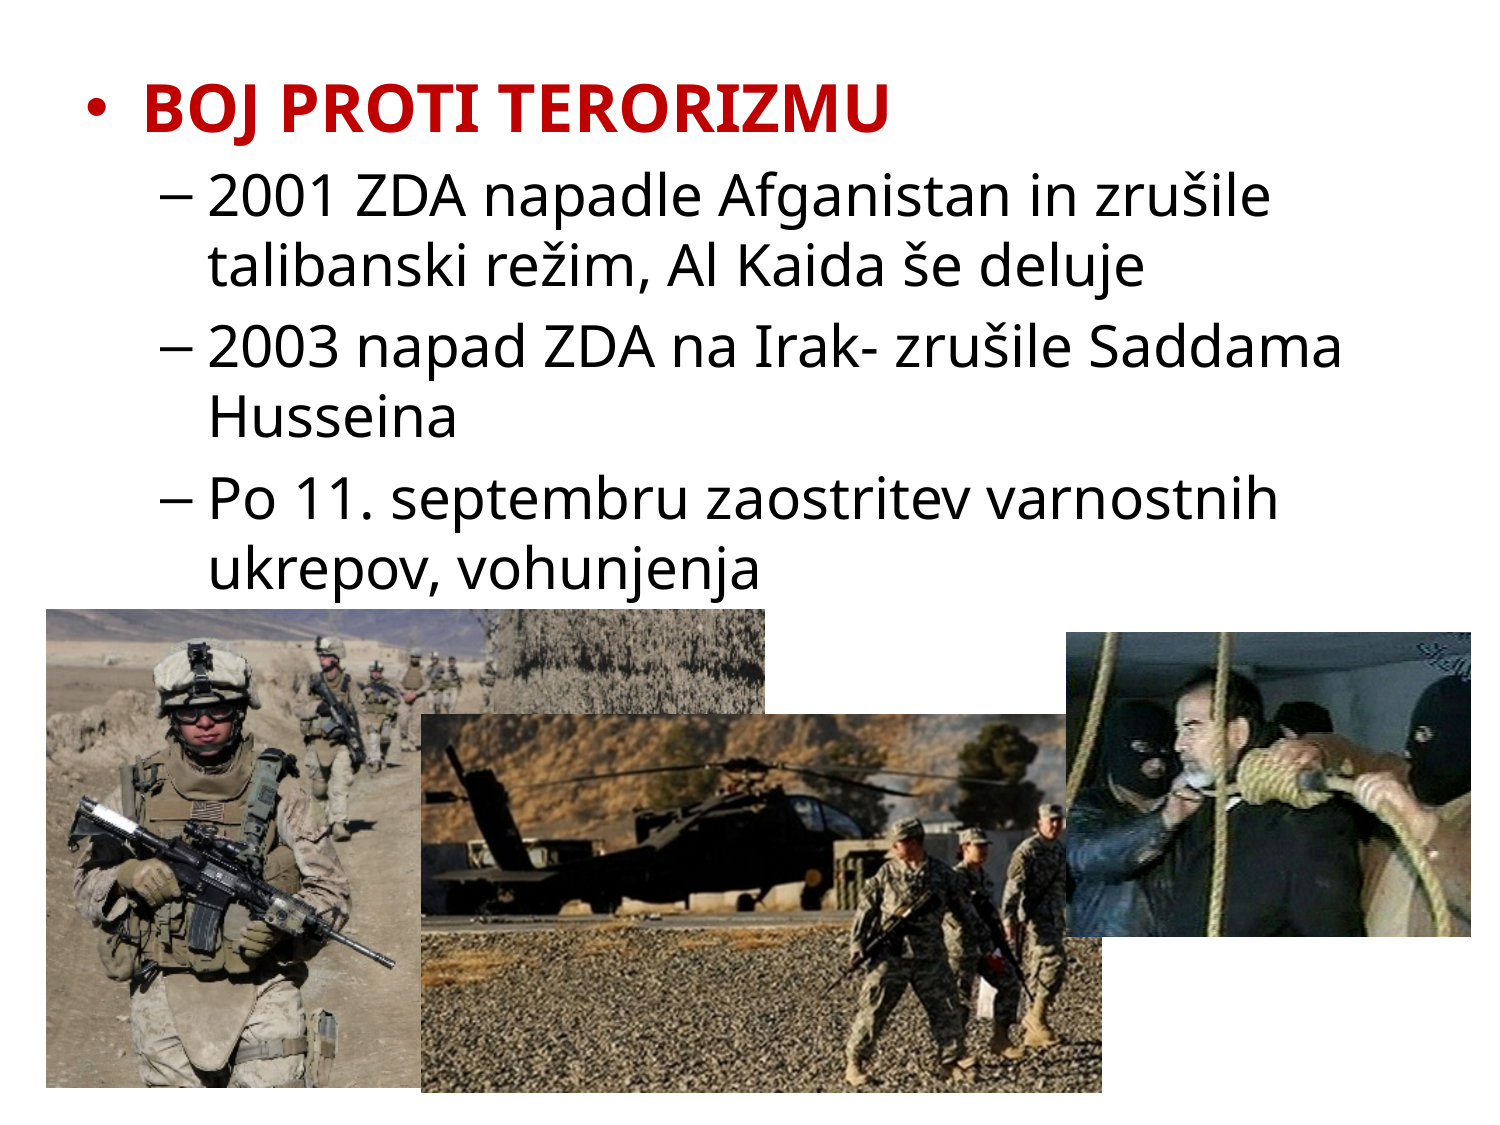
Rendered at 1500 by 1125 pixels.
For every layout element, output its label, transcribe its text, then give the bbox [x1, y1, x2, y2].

list BOJ PROTI TERORIZMU 2001 ZDA napadle Afganistan in zrušile talibanski režim, Al Kaida še deluje 2003 napad ZDA na Irak- zrušile Saddama Husseina Po 11. septembru zaostritev varnostnih ukrepov, vohunjenja [70, 58, 1421, 714]
picture [46, 609, 1471, 1093]
